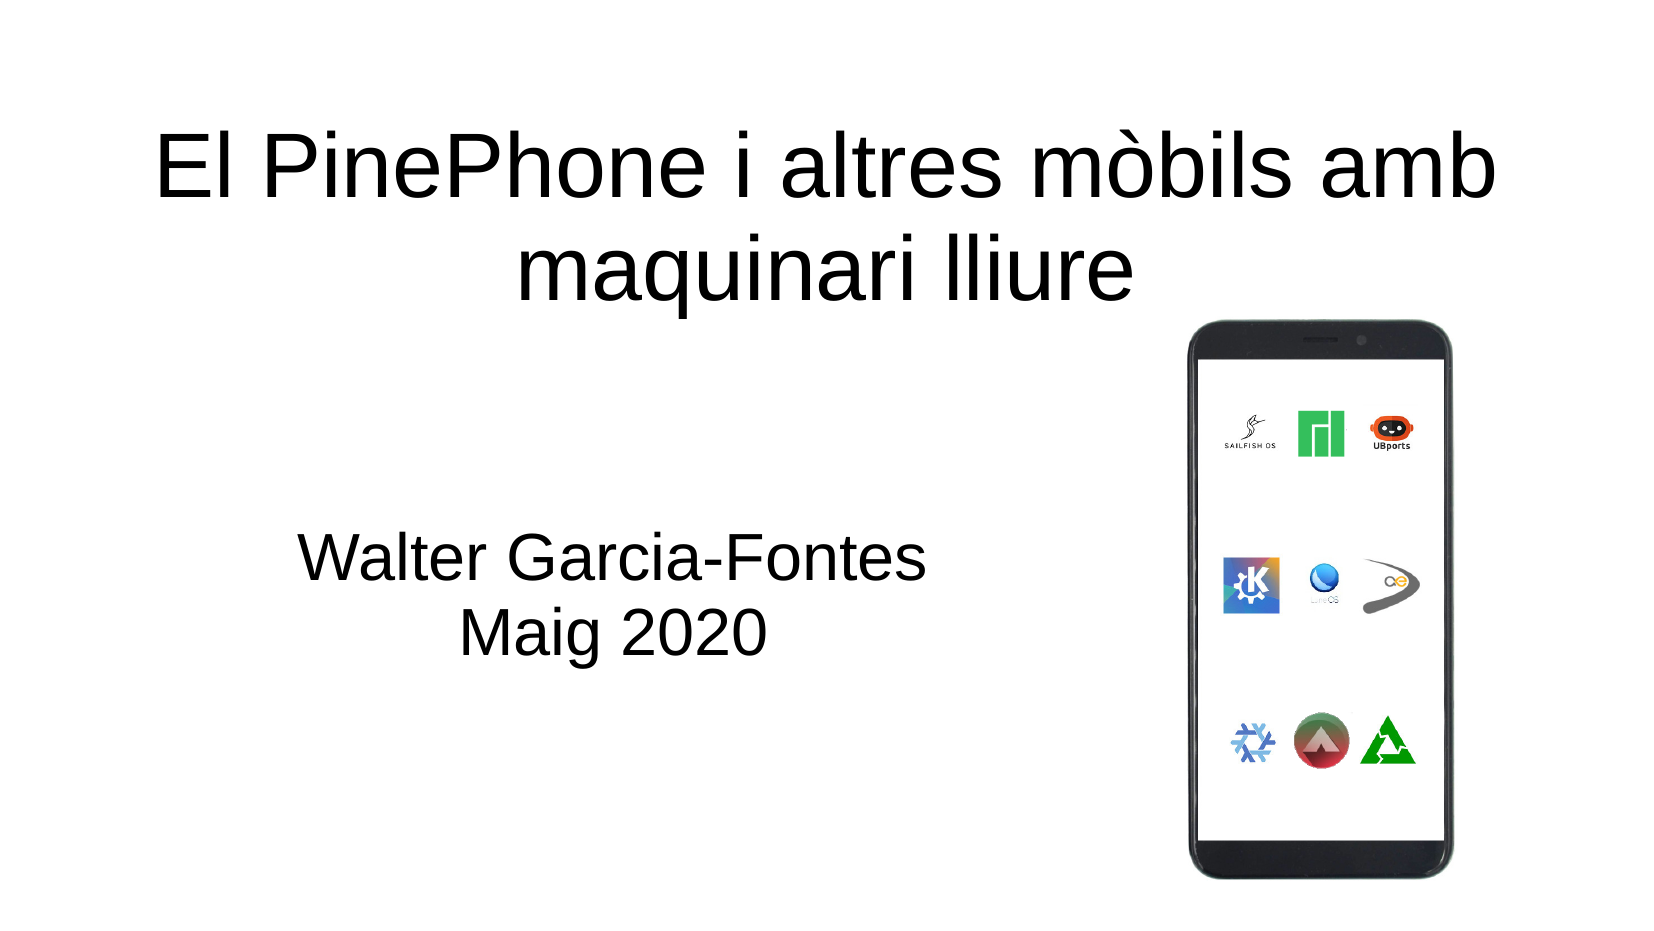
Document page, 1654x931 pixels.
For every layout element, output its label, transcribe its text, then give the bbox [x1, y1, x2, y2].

picture [1031, 311, 1606, 886]
title El PinePhone i altres mòbils amb maquinari lliure [82, 0, 1571, 320]
subtitle Walter Garcia-Fontes Maig 2020 [86, 319, 1031, 871]
